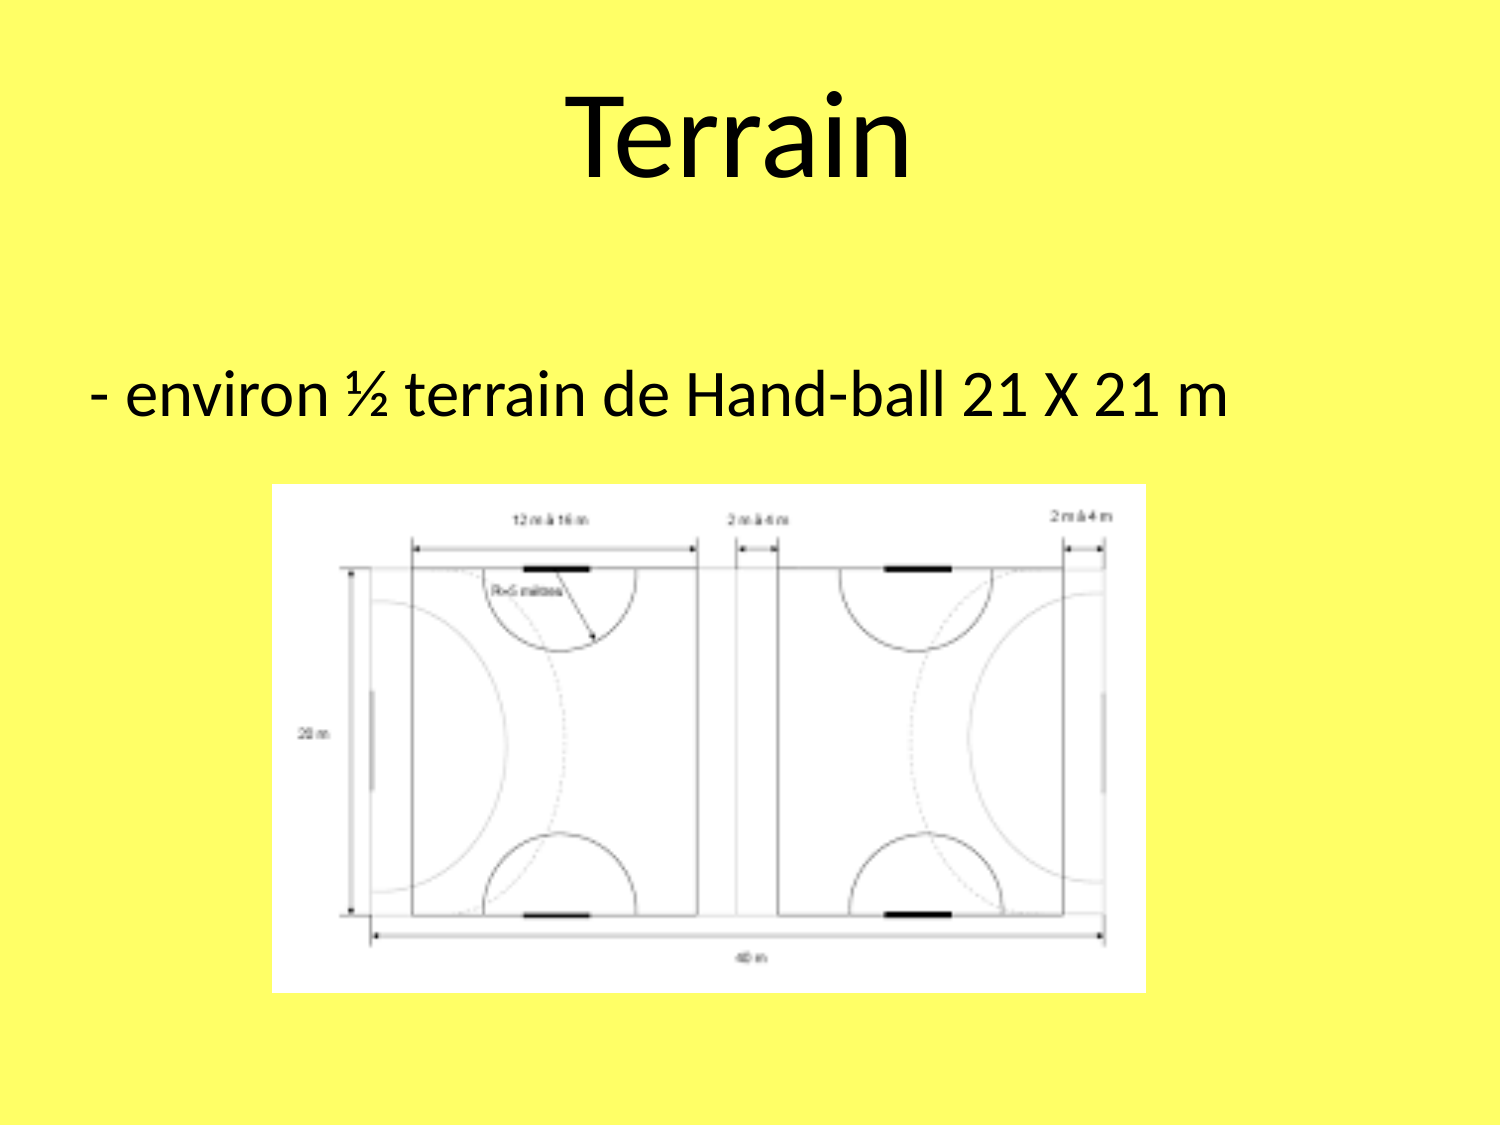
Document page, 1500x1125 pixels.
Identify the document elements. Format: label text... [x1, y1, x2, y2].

picture [272, 484, 1146, 993]
title Terrain [75, 45, 1425, 233]
list - environ ½ terrain de Hand-ball 21 X 21 m [75, 262, 1425, 1005]
